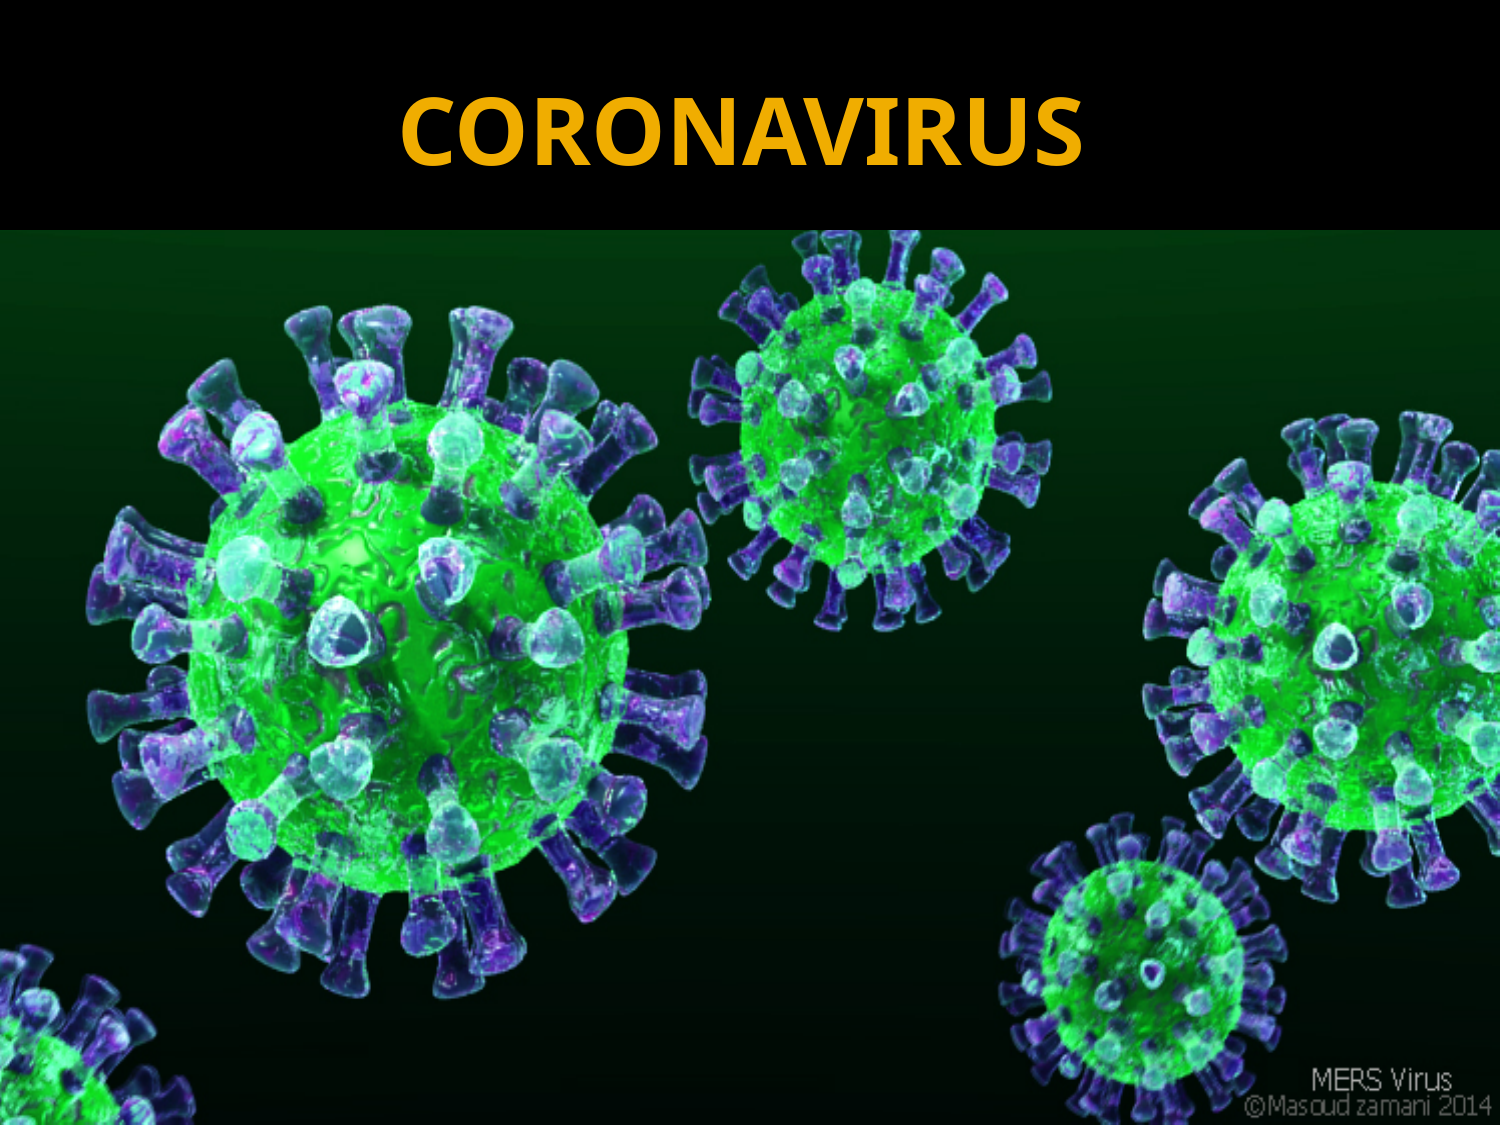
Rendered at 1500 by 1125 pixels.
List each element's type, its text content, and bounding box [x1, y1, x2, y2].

picture [0, 230, 1500, 1125]
title CORONAVIRUS [75, 24, 1425, 230]
